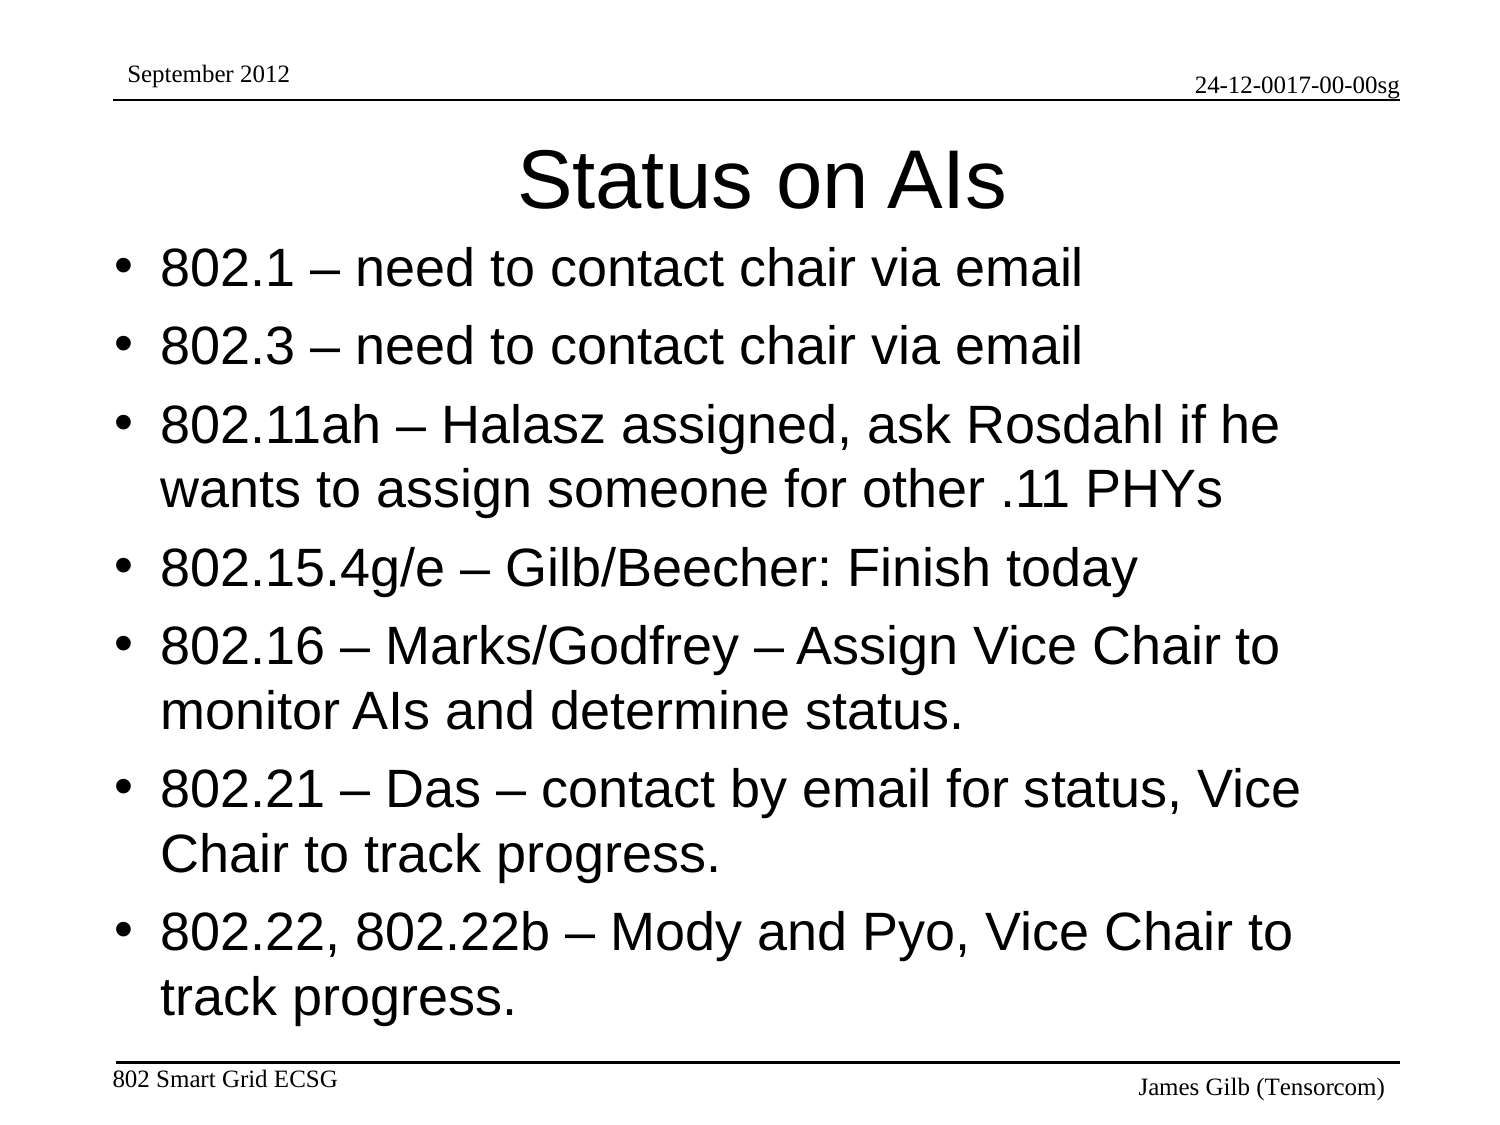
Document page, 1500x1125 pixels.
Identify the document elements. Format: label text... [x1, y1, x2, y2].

title Status on AIs [125, 112, 1401, 238]
list 802.1 – need to contact chair via email 802.3 – need to contact chair via email 802.11ah – Halasz assigned, ask Rosdahl if he wants to assign someone for other .11 PHYs 802.15.4g/e – Gilb/Beecher: Finish today 802.16 – Marks/Godfrey – Assign Vice Chair to monitor AIs and determine status. 802.21 – Das – contact by email for status, Vice Chair to track progress. 802.22, 802.22b – Mody and Pyo, Vice Chair to track progress. [99, 224, 1375, 1051]
